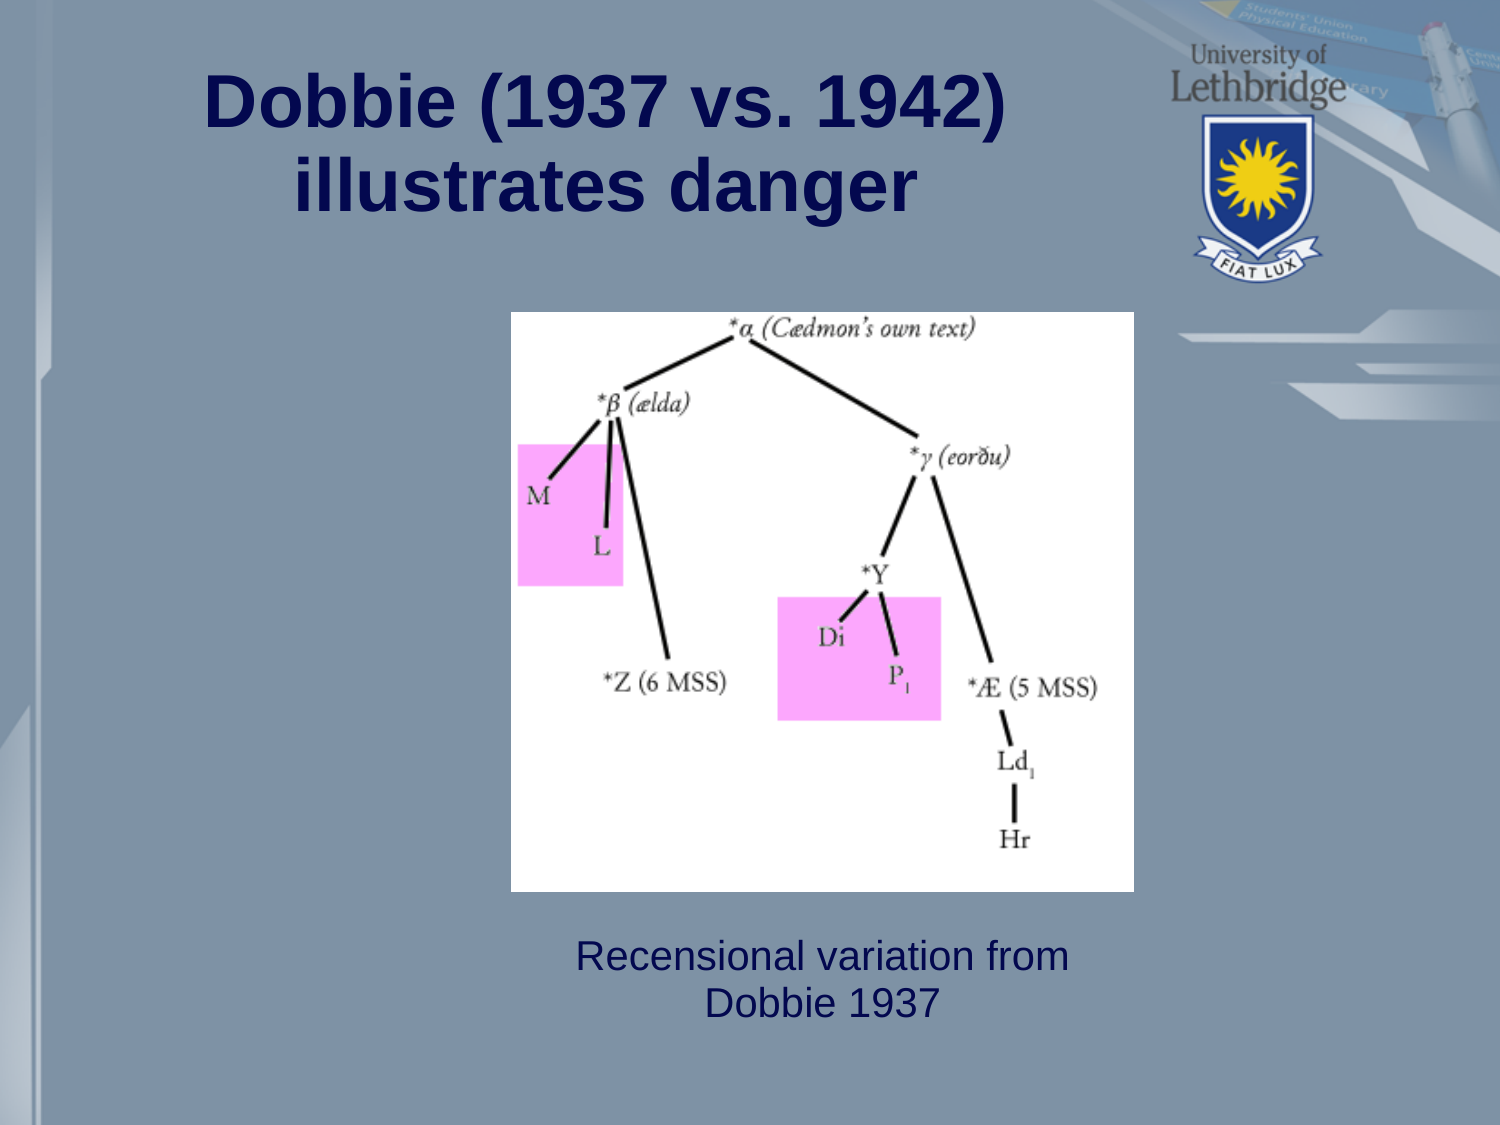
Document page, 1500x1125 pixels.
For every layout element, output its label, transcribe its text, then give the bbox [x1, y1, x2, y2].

title Dobbie (1937 vs. 1942) illustrates danger [75, 46, 1138, 241]
picture [0, 0, 1500, 1125]
list Recensional variation from Dobbie 1937 [511, 933, 1134, 1052]
